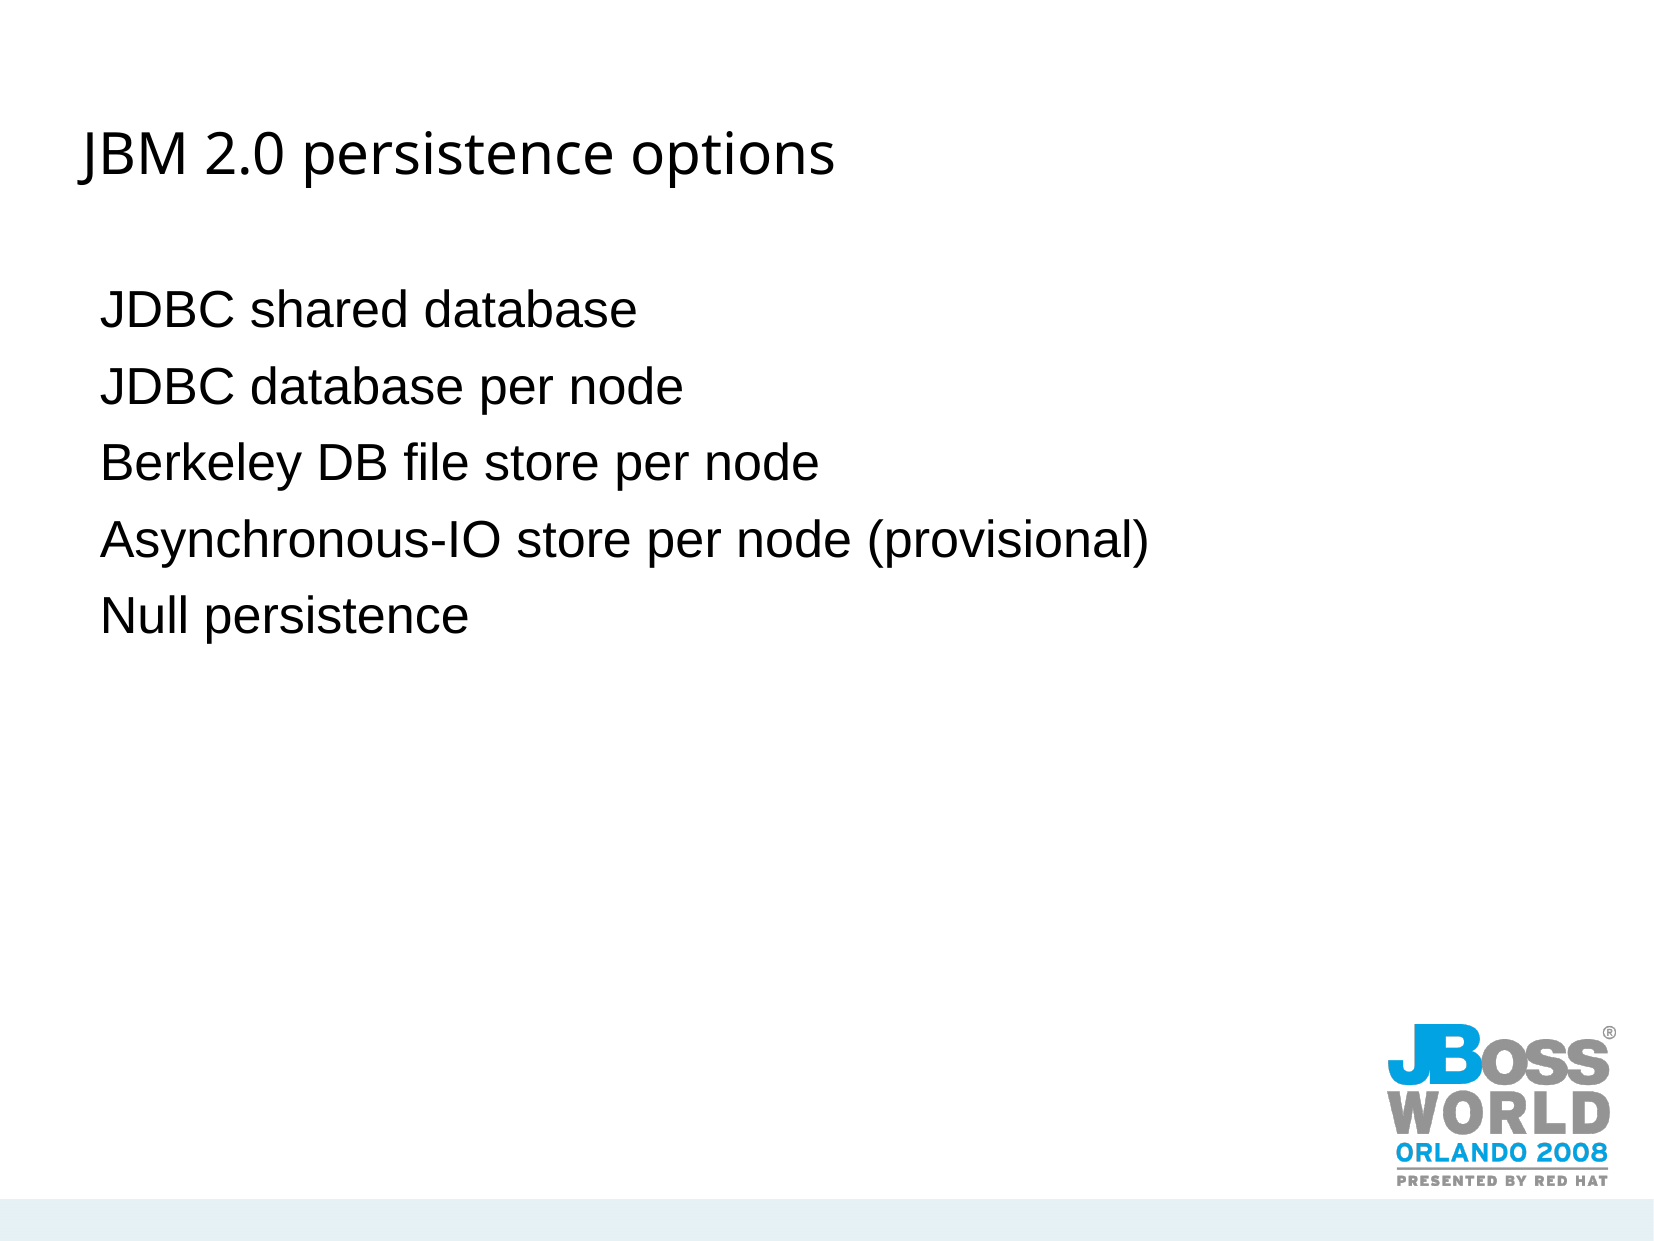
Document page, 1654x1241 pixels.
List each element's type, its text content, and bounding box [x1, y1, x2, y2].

title JBM 2.0 persistence options [82, 56, 1571, 249]
picture [0, 1199, 1654, 1241]
list JDBC shared database JDBC database per node Berkeley DB file store per node Asynchronous-IO store per node (provisional) Null persistence [82, 290, 1571, 1094]
picture [1387, 1024, 1616, 1186]
